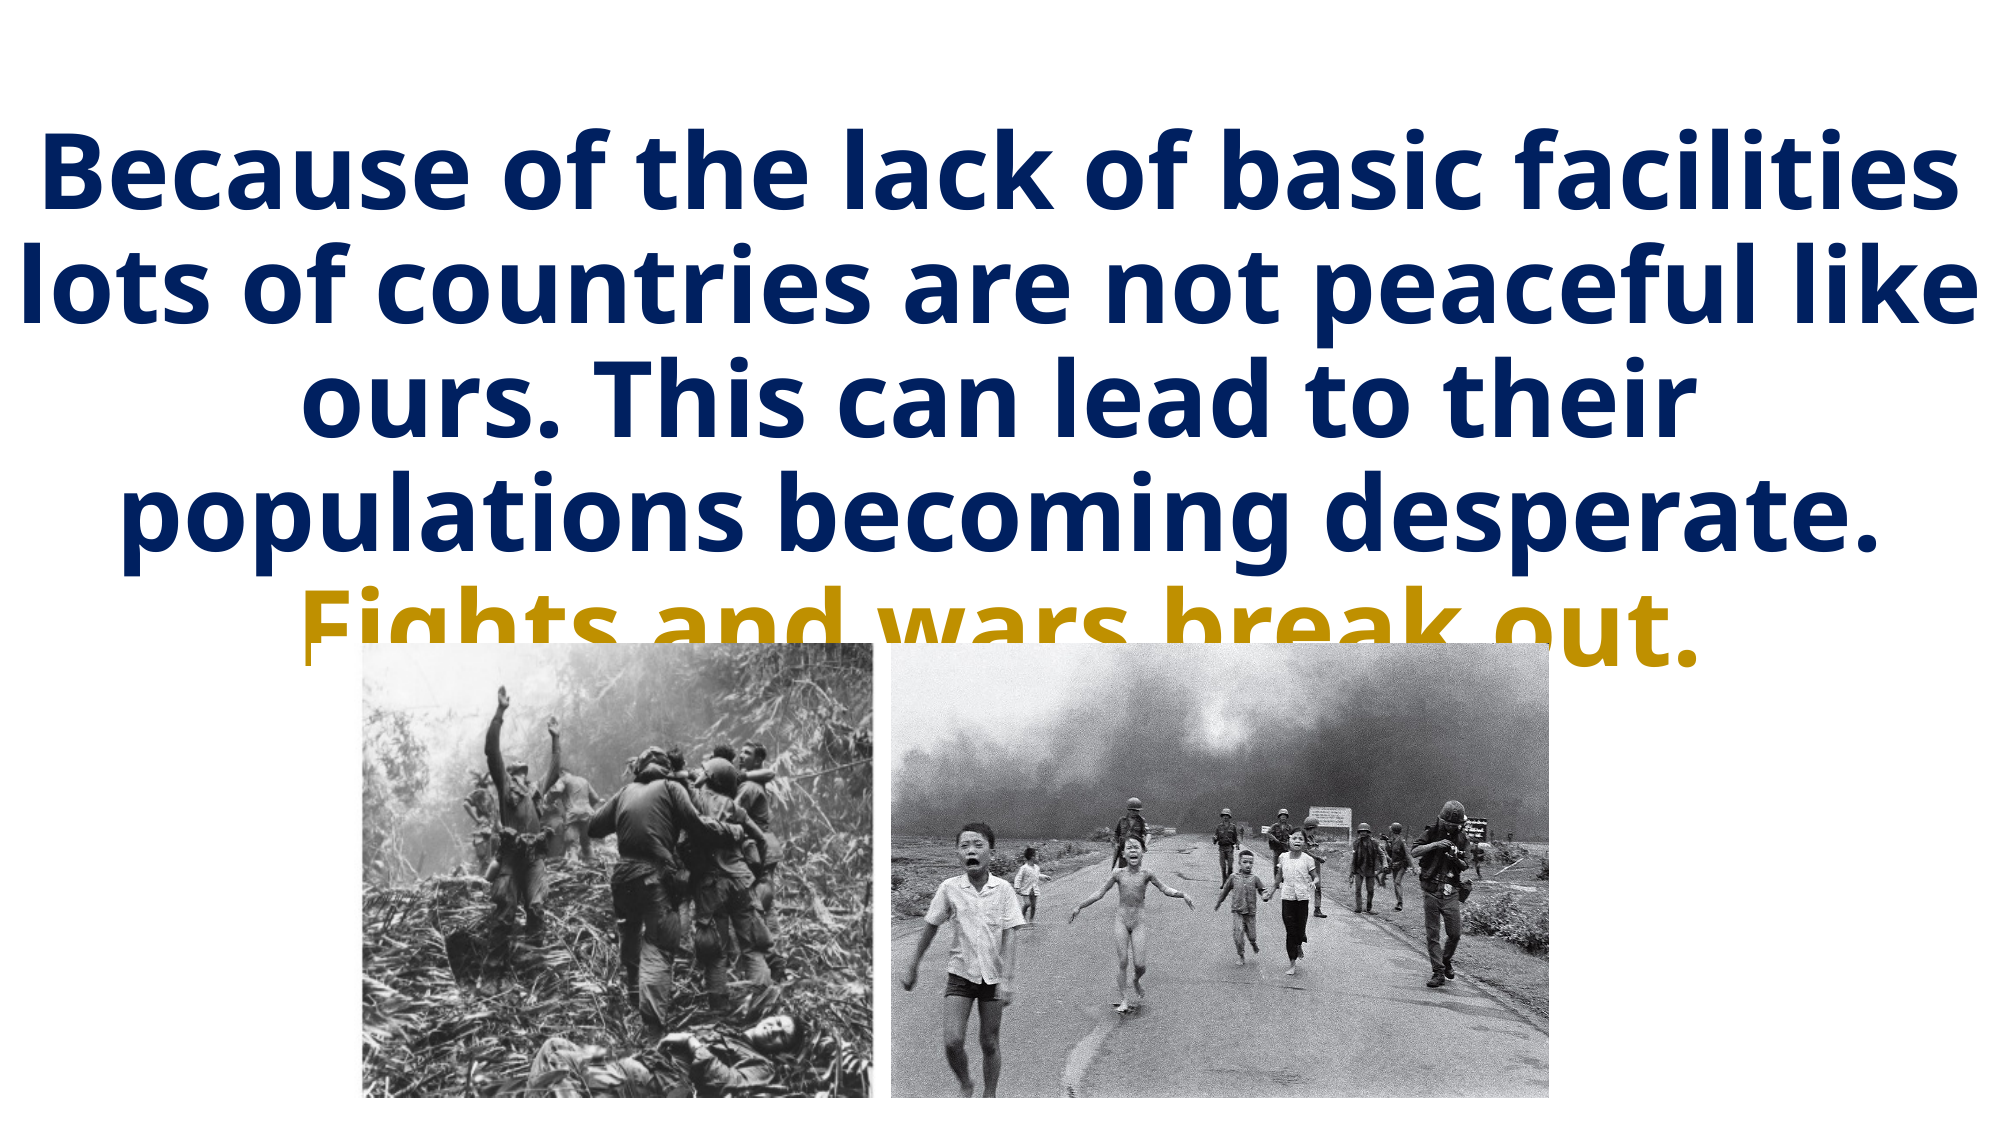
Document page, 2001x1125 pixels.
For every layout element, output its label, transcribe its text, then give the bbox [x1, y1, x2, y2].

picture [311, 643, 1549, 1098]
title Because of the lack of basic facilities lots of countries are not peaceful like ours. This can lead to their populations becoming desperate. Fights and wars break out. [0, 71, 2000, 736]
